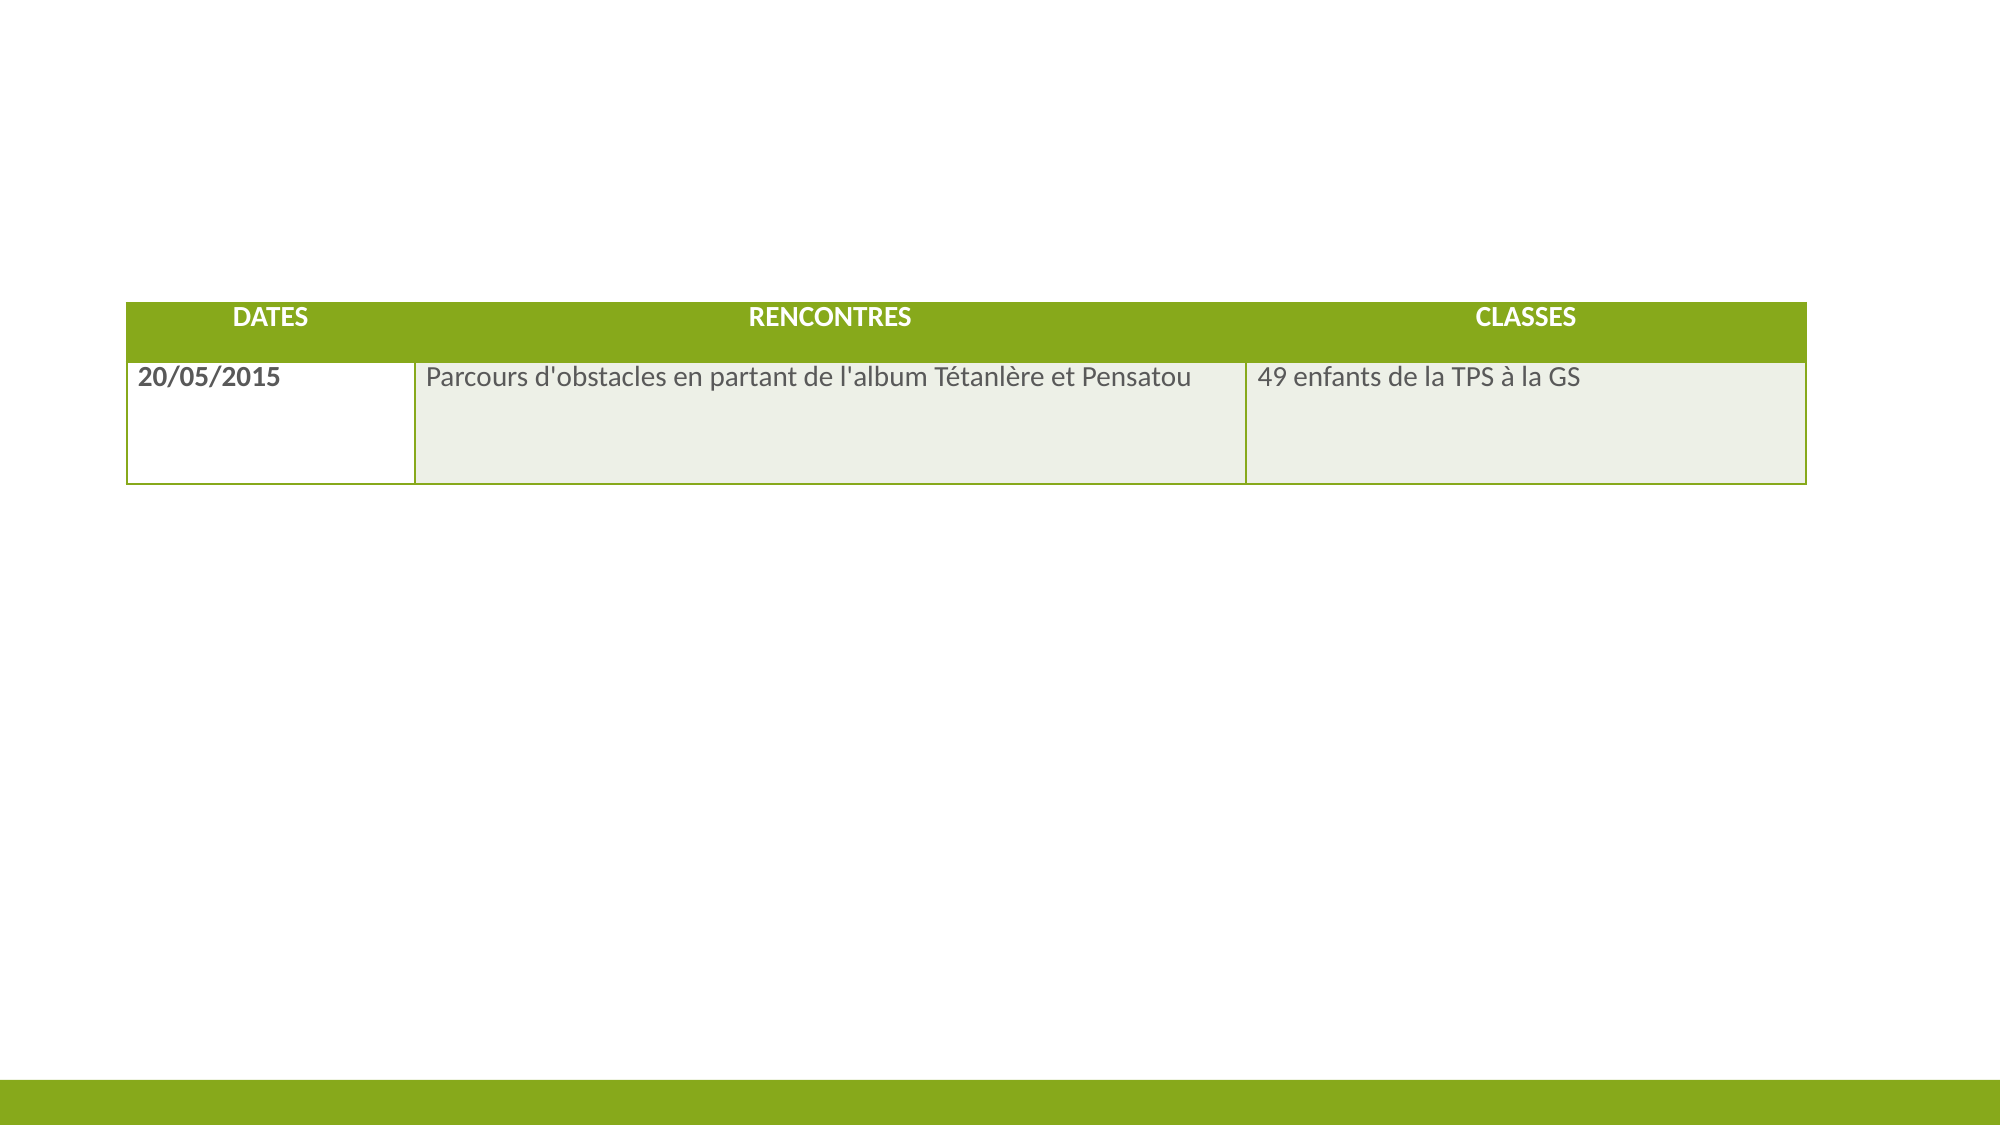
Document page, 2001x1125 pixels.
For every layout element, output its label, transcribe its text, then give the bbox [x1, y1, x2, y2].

table_header RENCONTRES [416, 304, 1245, 361]
table_header DATES [128, 304, 414, 361]
table_cell Parcours d'obstacles en partant de l'album Tétanlère et Pensatou [416, 363, 1245, 483]
table_header CLASSES [1247, 304, 1805, 361]
table_cell 20/05/2015 [128, 363, 414, 483]
table_cell 49 enfants de la TPS à la GS [1247, 363, 1805, 483]
